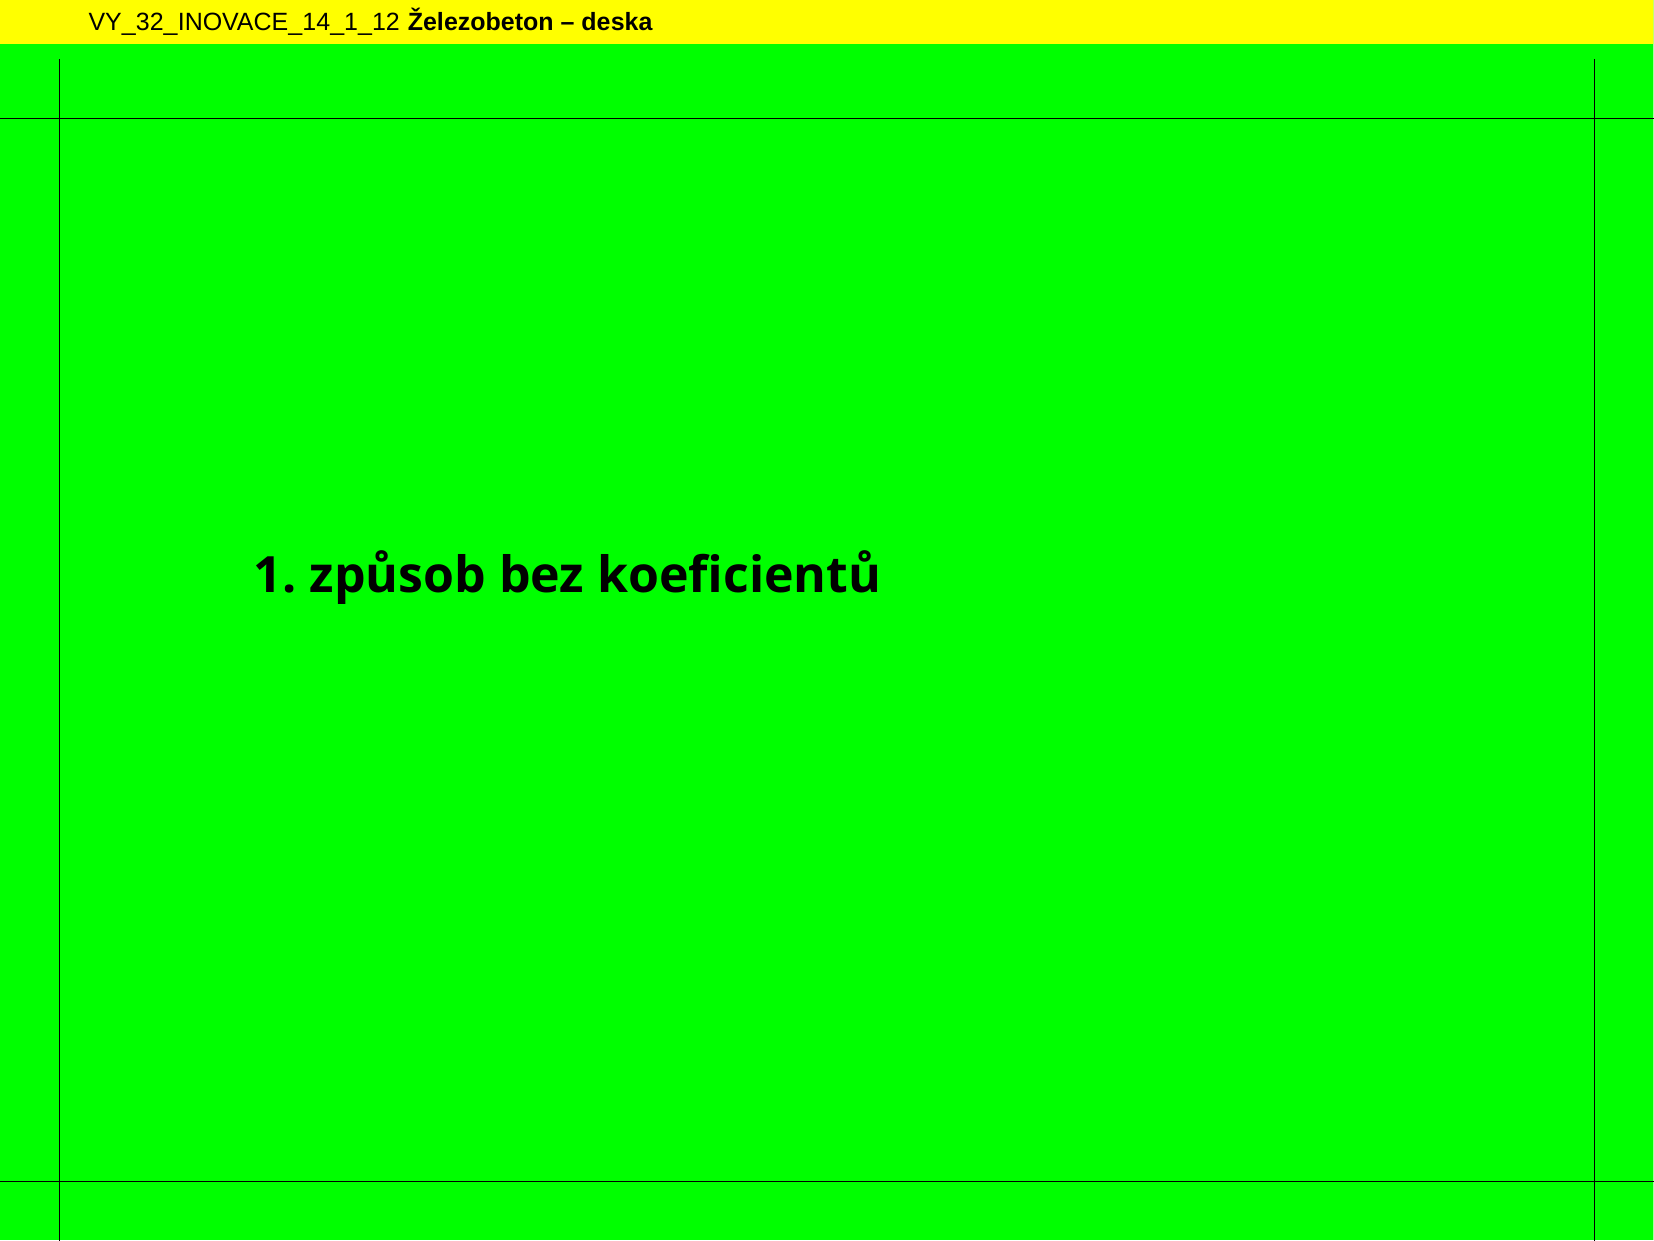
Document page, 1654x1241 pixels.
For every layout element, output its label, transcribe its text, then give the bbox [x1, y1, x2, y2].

text_box 1. způsob bez koeficientů [236, 528, 1477, 1004]
text_box VY_32_INOVACE_14_1_12 Železobeton – deska [0, 0, 1654, 44]
